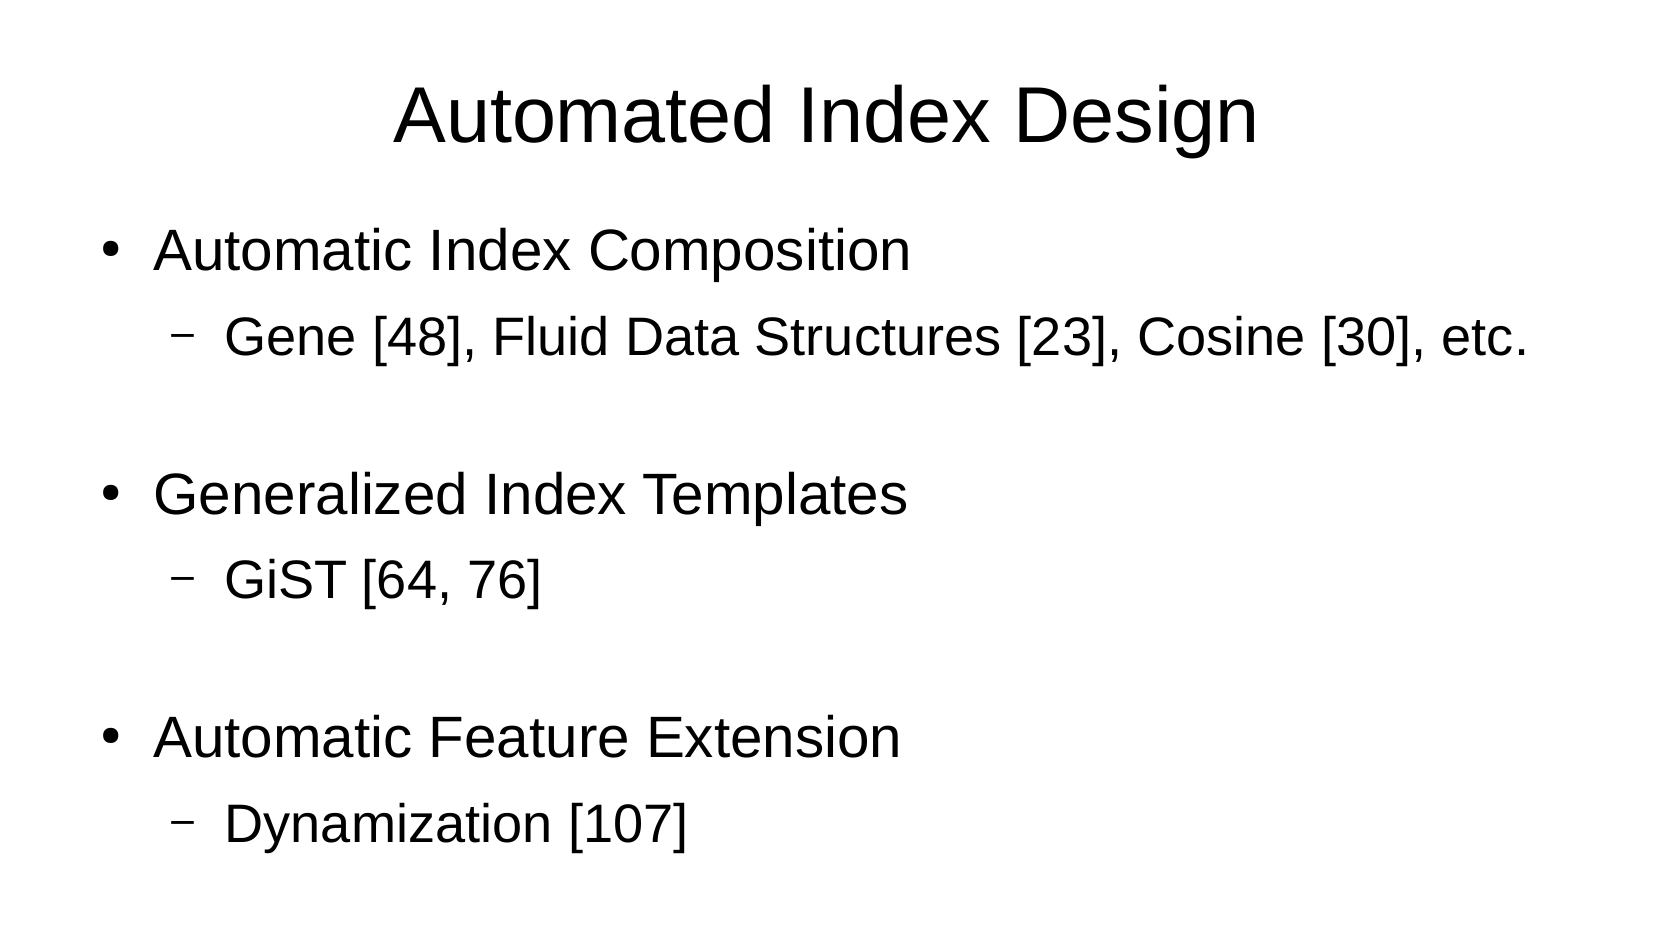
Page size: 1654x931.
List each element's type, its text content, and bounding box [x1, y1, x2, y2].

list Automatic Index Composition Gene [48], Fluid Data Structures [23], Cosine [30], etc. Generalized Index Templates GiST [64, 76] Automatic Feature Extension Dynamization [107] [82, 217, 1571, 931]
title Automated Index Design [82, 37, 1571, 193]
